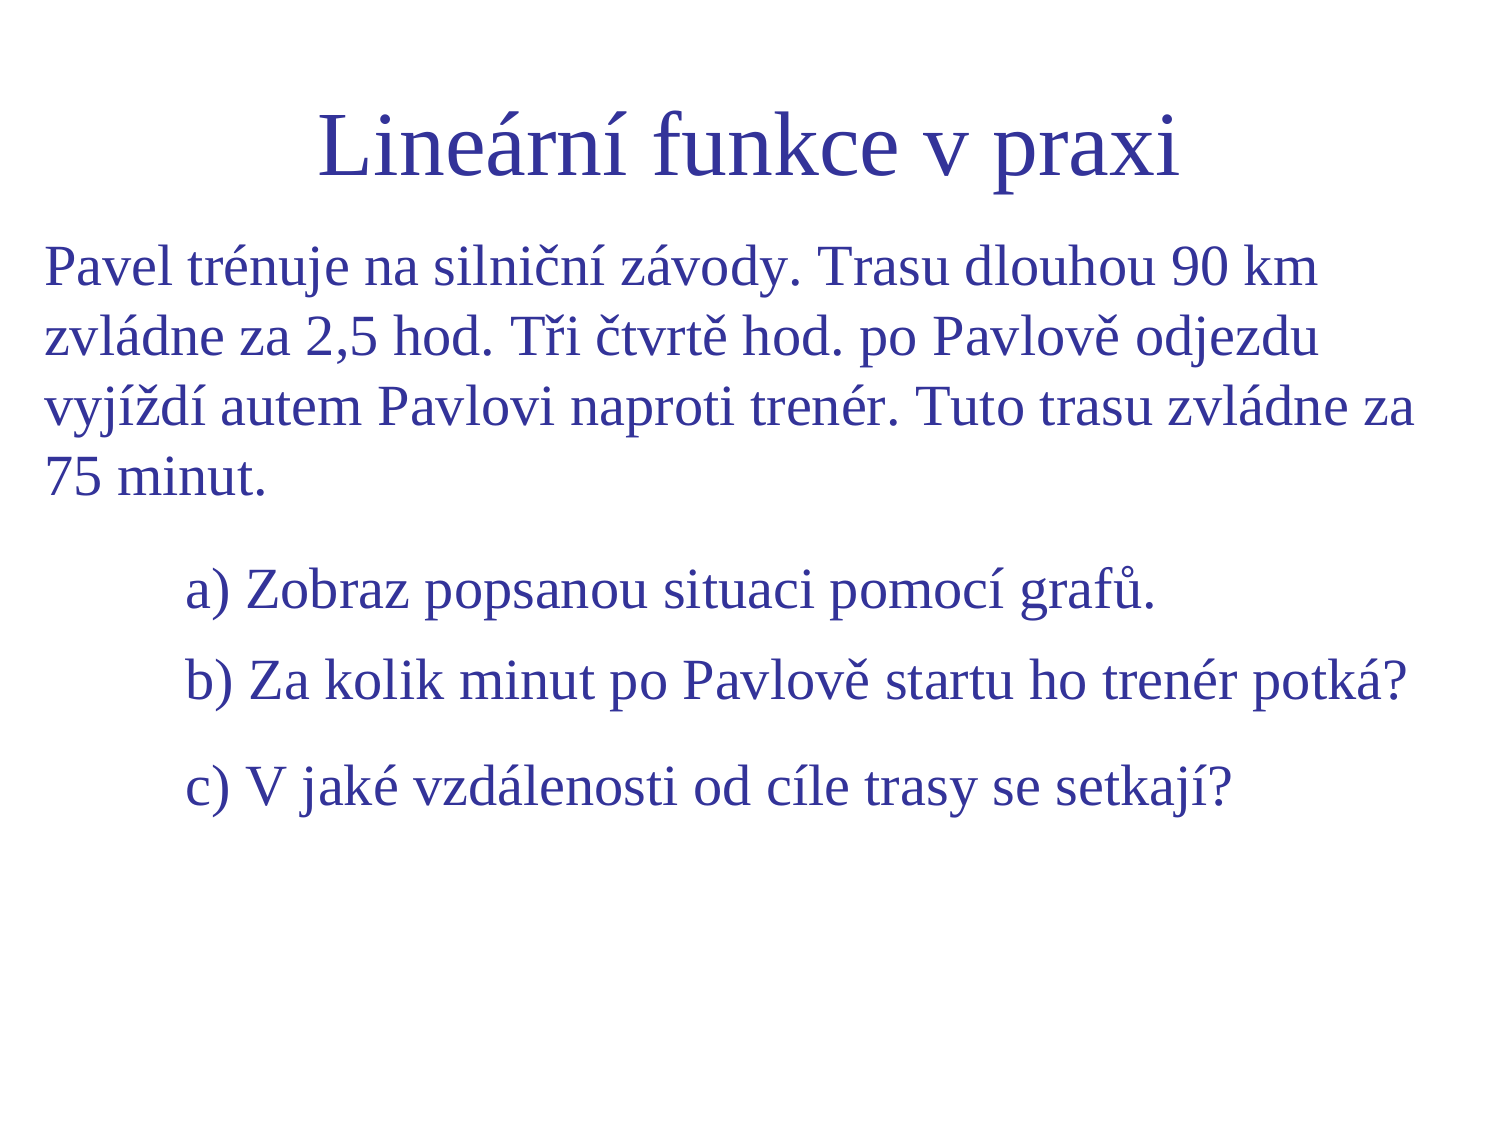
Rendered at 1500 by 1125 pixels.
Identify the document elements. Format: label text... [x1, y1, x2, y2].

text_box Lineární funkce v praxi [75, 45, 1426, 219]
text_box a) Zobraz popsanou situaci pomocí grafů. [170, 542, 1173, 628]
text_box Pavel trénuje na silniční závody. Trasu dlouhou 90 km zvládne za 2,5 hod. Tři čtvrtě hod. po Pavlově odjezdu vyjíždí autem Pavlovi naproti trenér. Tuto trasu zvládne za 75 minut. [29, 219, 1500, 585]
text_box b) Za kolik minut po Pavlově startu ho trenér potká? [170, 633, 1424, 719]
text_box c) V jaké vzdálenosti od cíle trasy se setkají? [170, 739, 1250, 826]
